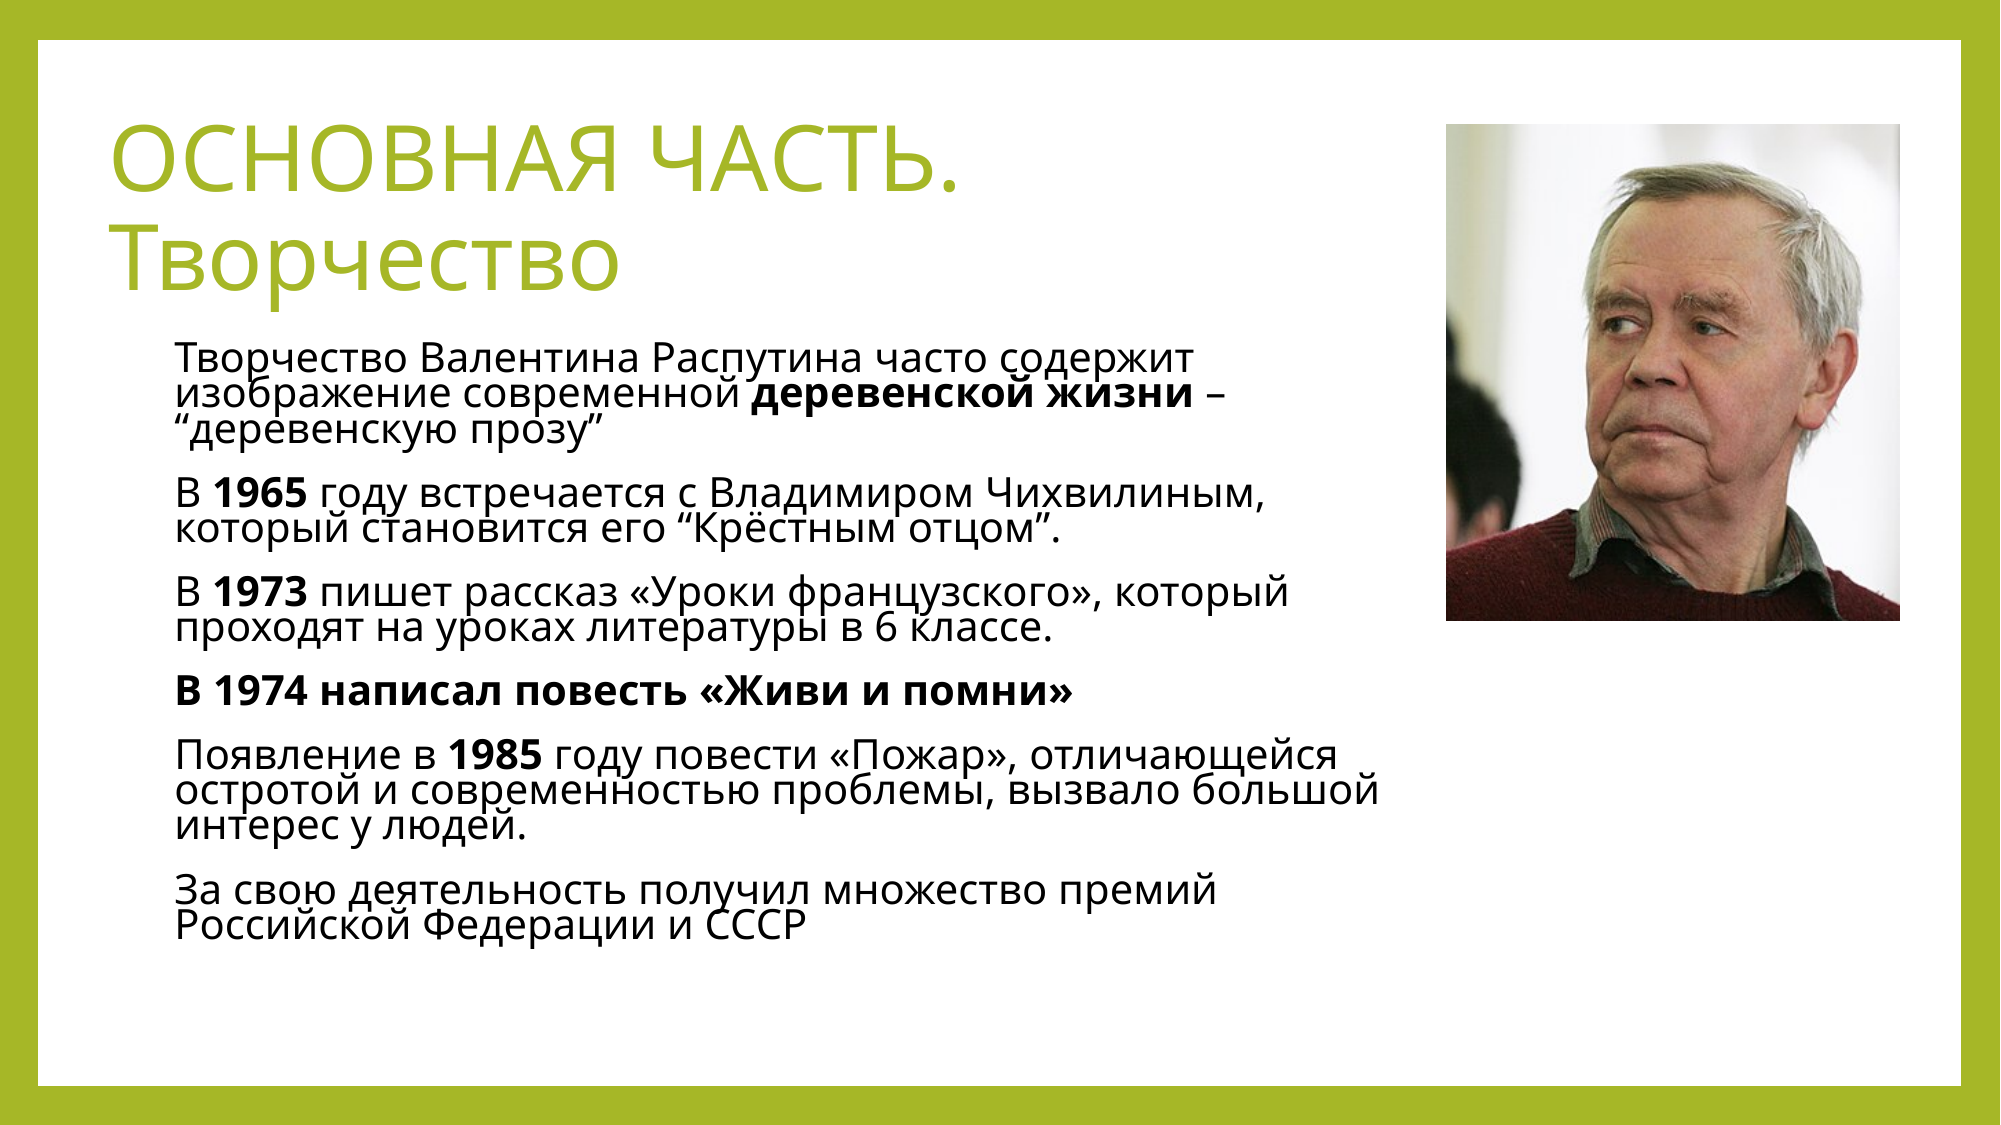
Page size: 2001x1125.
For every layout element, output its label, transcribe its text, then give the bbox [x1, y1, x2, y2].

list Творчество Валентина Распутина часто содержит изображение современной деревенской жизни – “деревенскую прозу” В 1965 году встречается с Владимиром Чихвилиным, который становится его “Крёстным отцом”. В 1973 пишет рассказ «Уроки французского», который проходят на уроках литературы в 6 классе. В 1974 написал повесть «Живи и помни» Появление в 1985 году повести «Пожар», отличающейся остротой и современностью проблемы, вызвало большой интерес у людей. За свою деятельность получил множество премий Российской Федерации и СССР [144, 337, 1447, 1013]
picture [1446, 125, 1900, 621]
title ОСНОВНАЯ ЧАСТЬ. Творчество [93, 99, 1447, 323]
